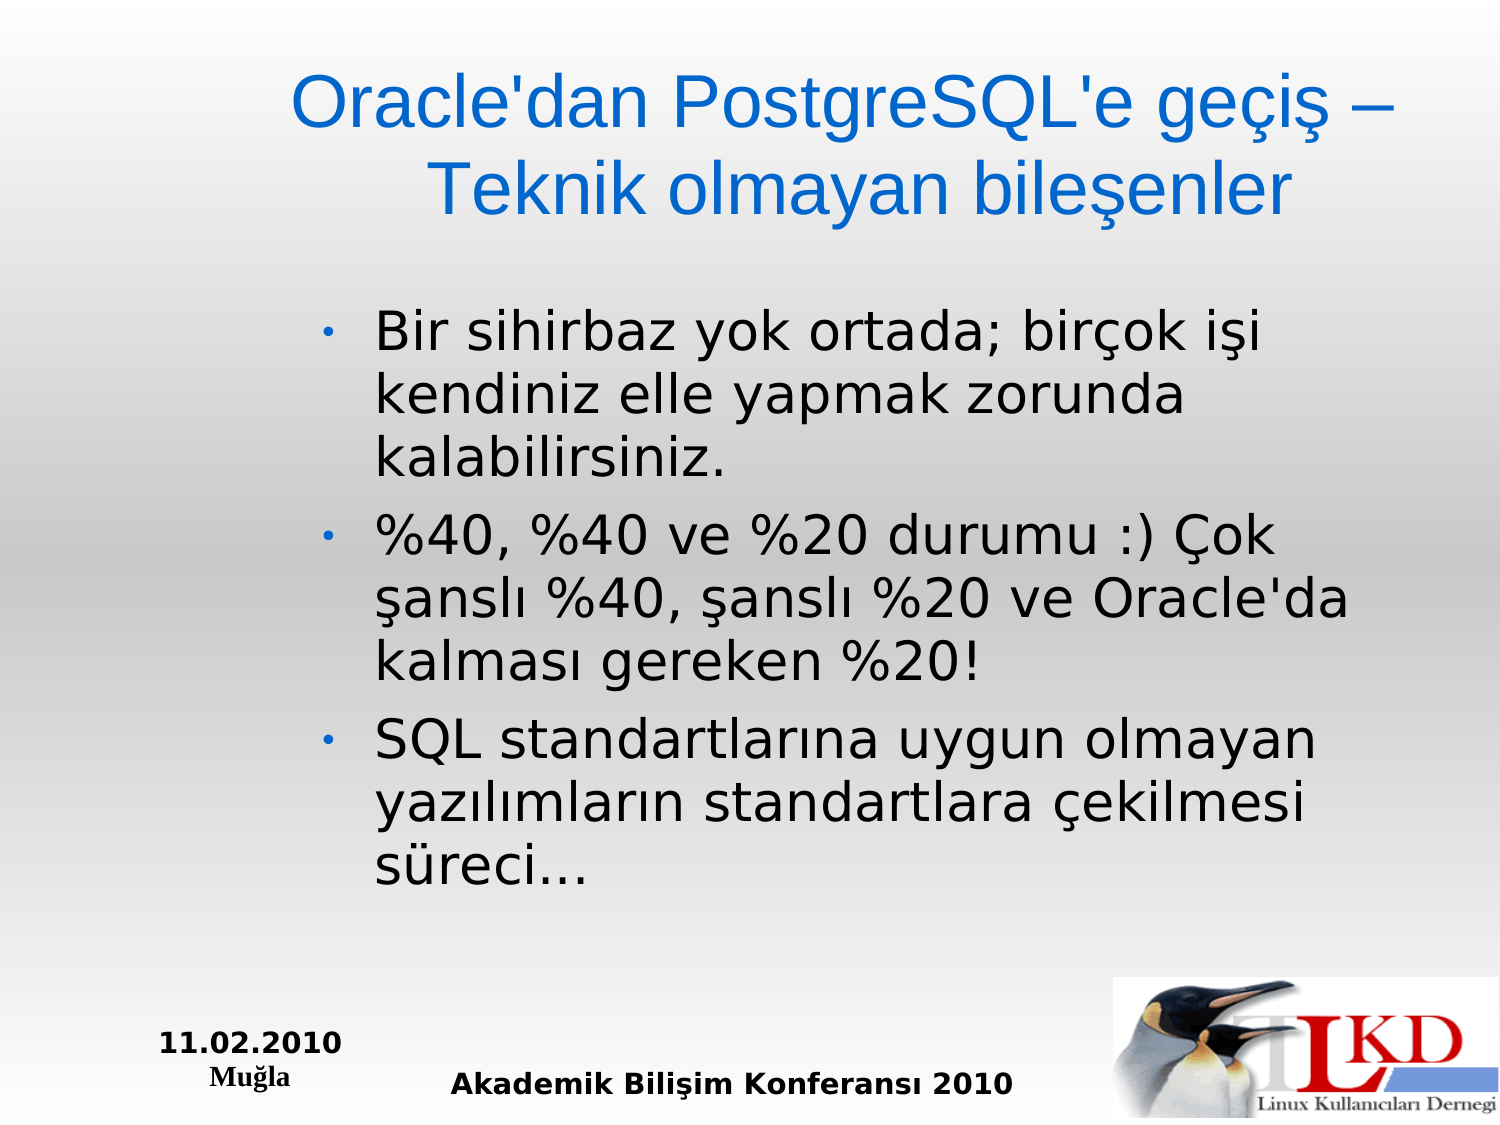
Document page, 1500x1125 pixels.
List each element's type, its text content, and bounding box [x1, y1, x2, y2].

picture [1113, 977, 1499, 1118]
title Oracle'dan PostgreSQL'e geçiş – Teknik olmayan bileşenler [224, 49, 1425, 238]
list Bir sihirbaz yok ortada; birçok işi kendiniz elle yapmak zorunda kalabilirsiniz. %40, %40 ve %20 durumu :) Çok şanslı %40, şanslı %20 ve Oracle'da kalması gereken %20! SQL standartlarına uygun olmayan yazılımların standartlara çekilmesi süreci... [224, 299, 1425, 975]
